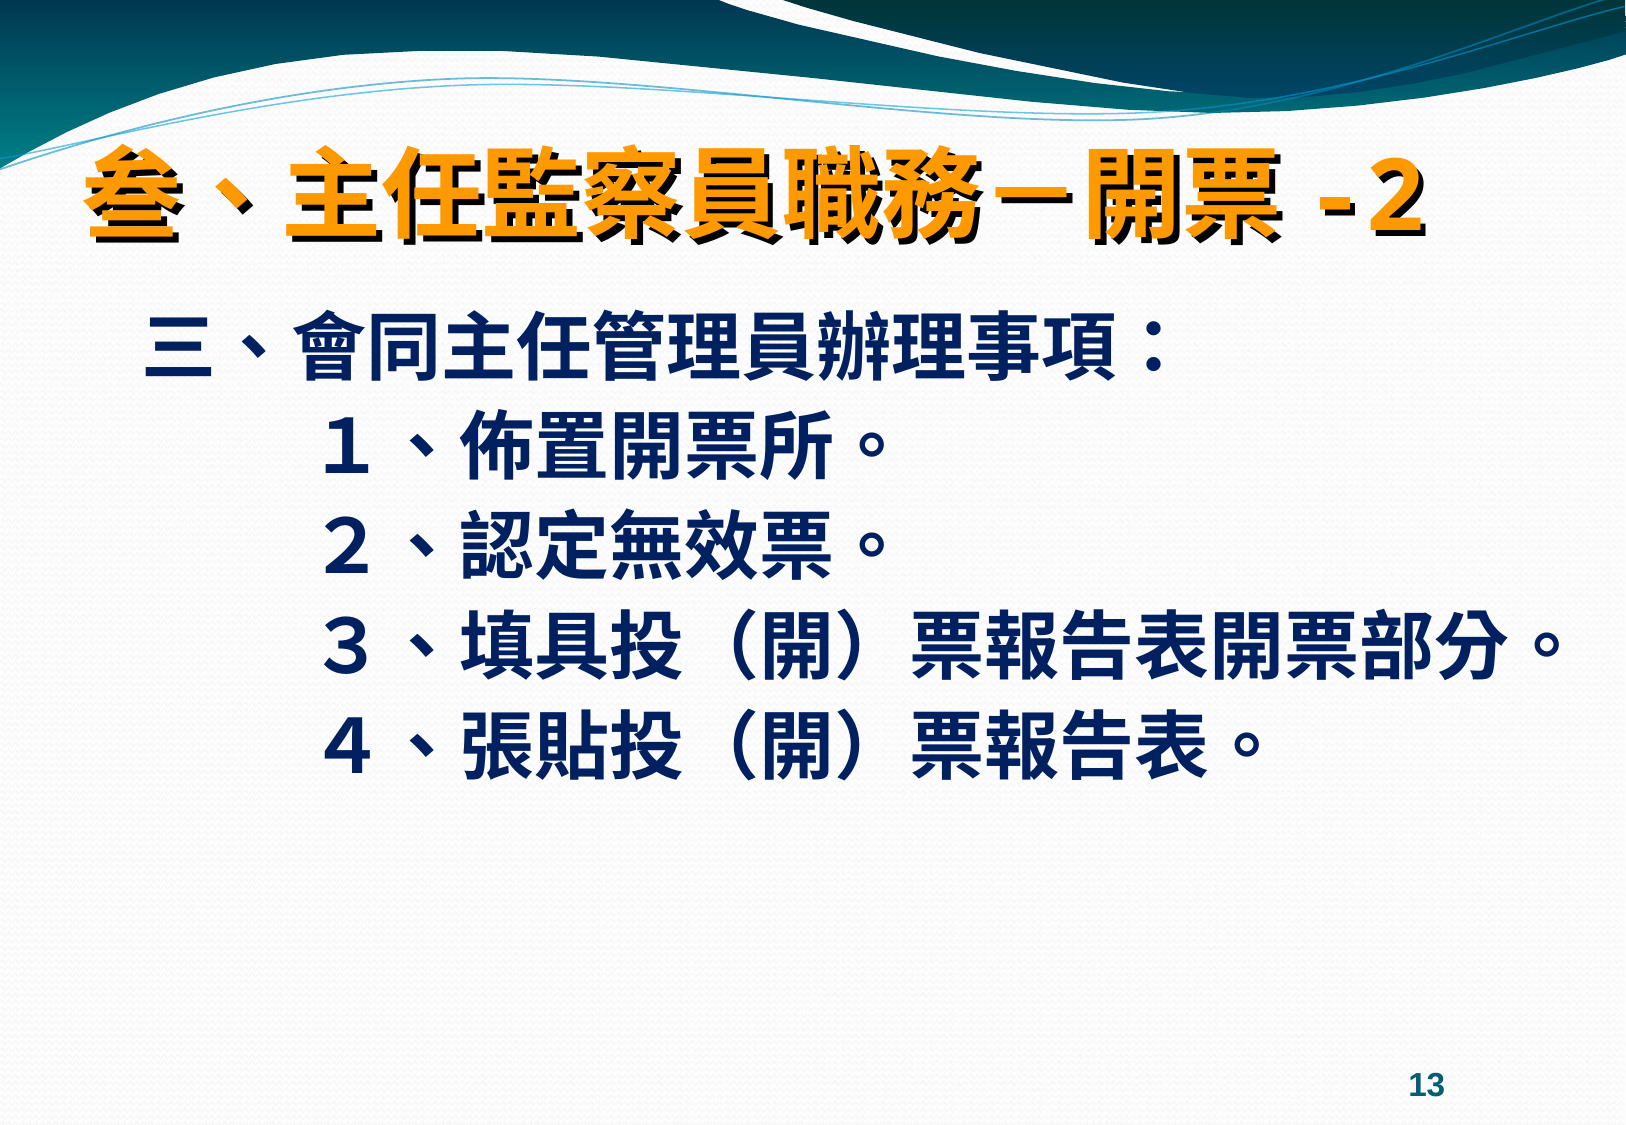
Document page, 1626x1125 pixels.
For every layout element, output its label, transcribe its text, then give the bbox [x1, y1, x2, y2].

list 三、會同主任管理員辦理事項： １、佈置開票所。 ２、認定無效票。 ３、填具投（開）票報告表開票部分。 ４、張貼投（開）票報告表。 [81, 302, 1563, 1103]
text_box [1408, 1042, 1544, 1103]
title 叁、主任監察員職務－開票-2 [81, 106, 1544, 251]
